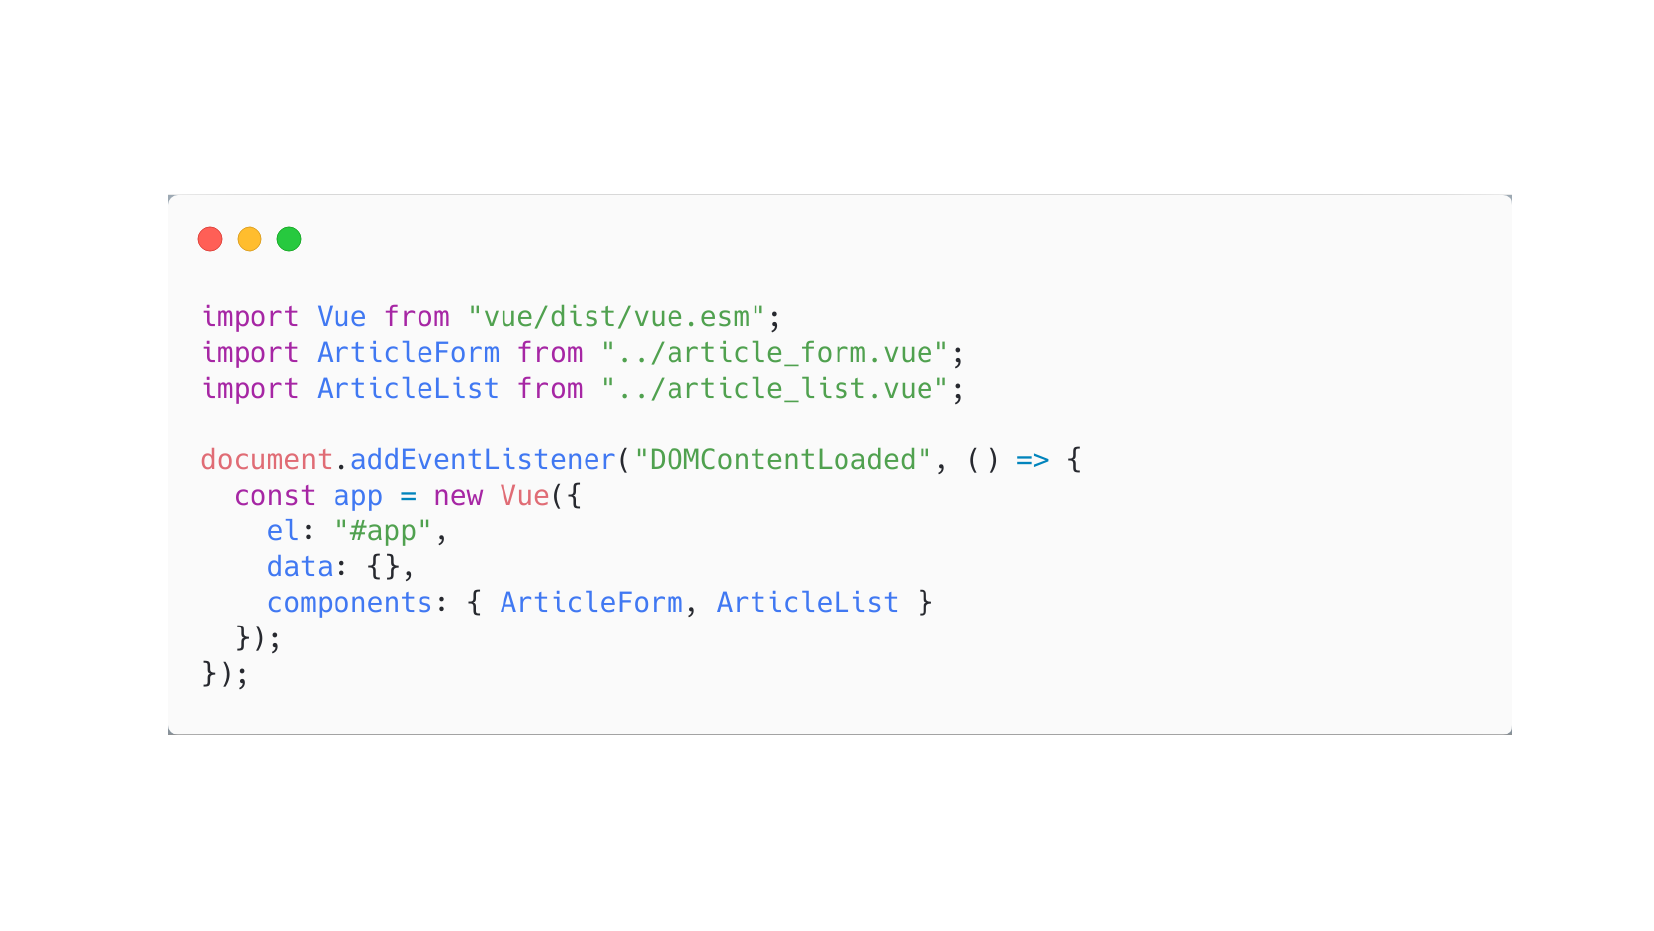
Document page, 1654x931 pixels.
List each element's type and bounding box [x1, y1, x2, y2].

picture [168, 194, 1512, 735]
